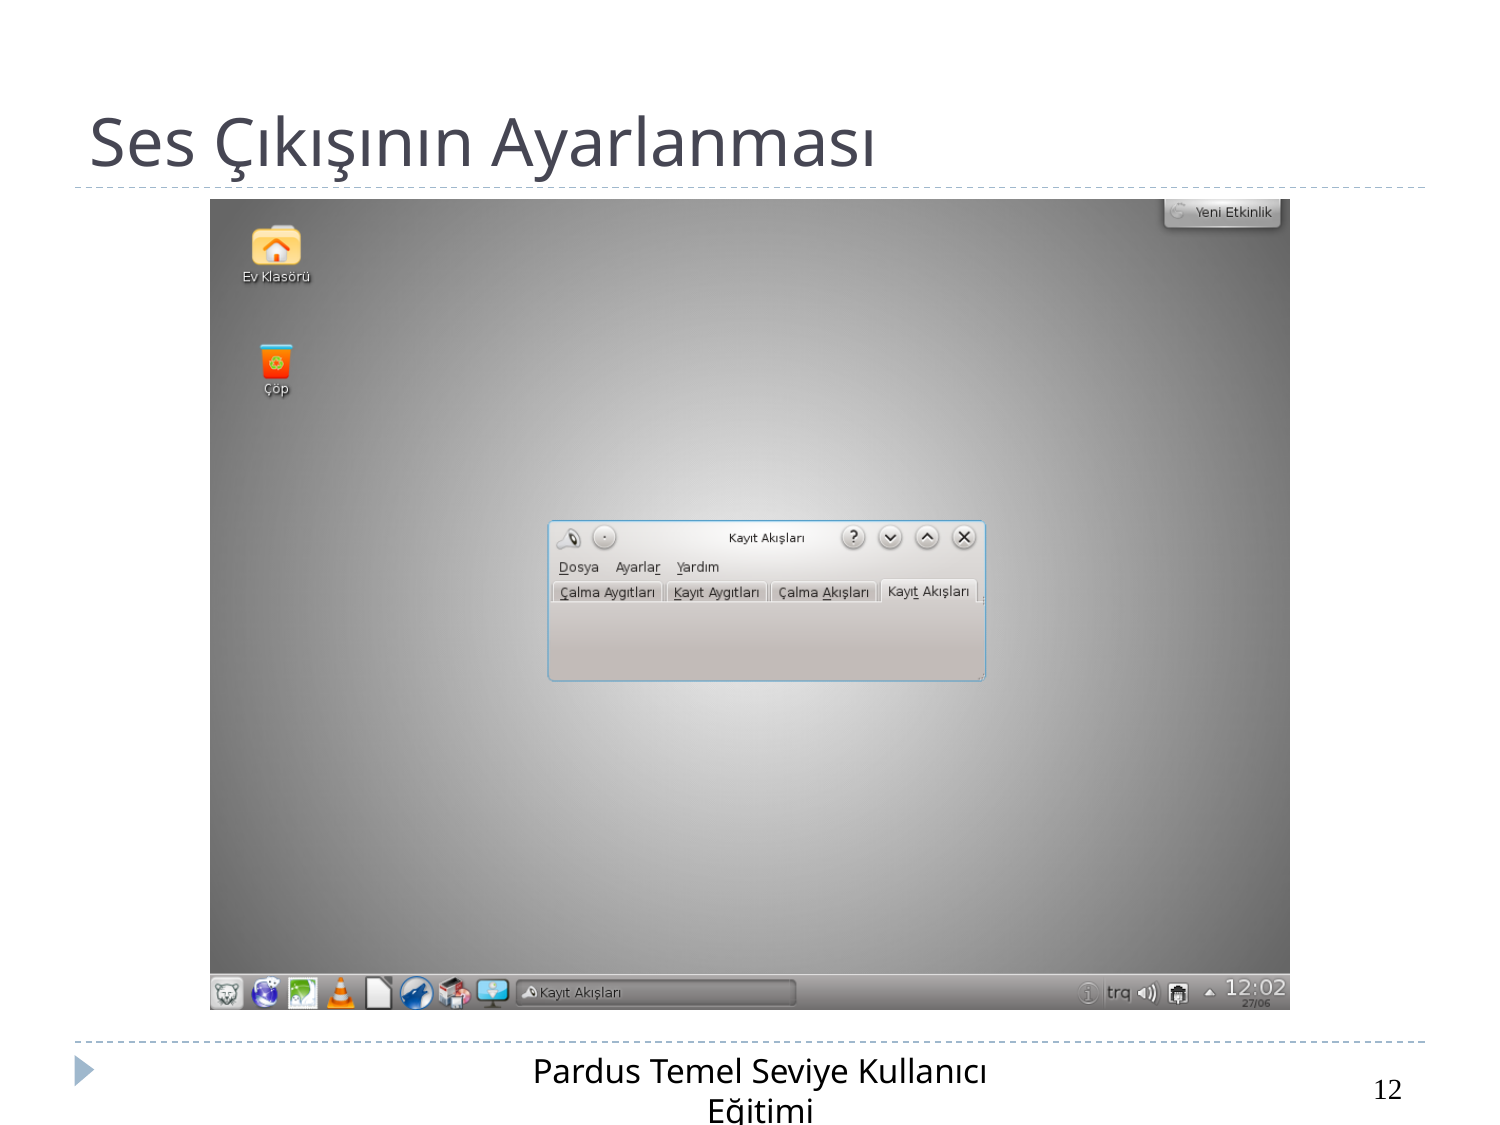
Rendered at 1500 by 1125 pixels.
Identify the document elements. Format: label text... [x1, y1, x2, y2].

picture [210, 199, 1290, 1010]
title Ses Çıkışının Ayarlanması [75, 24, 1425, 188]
